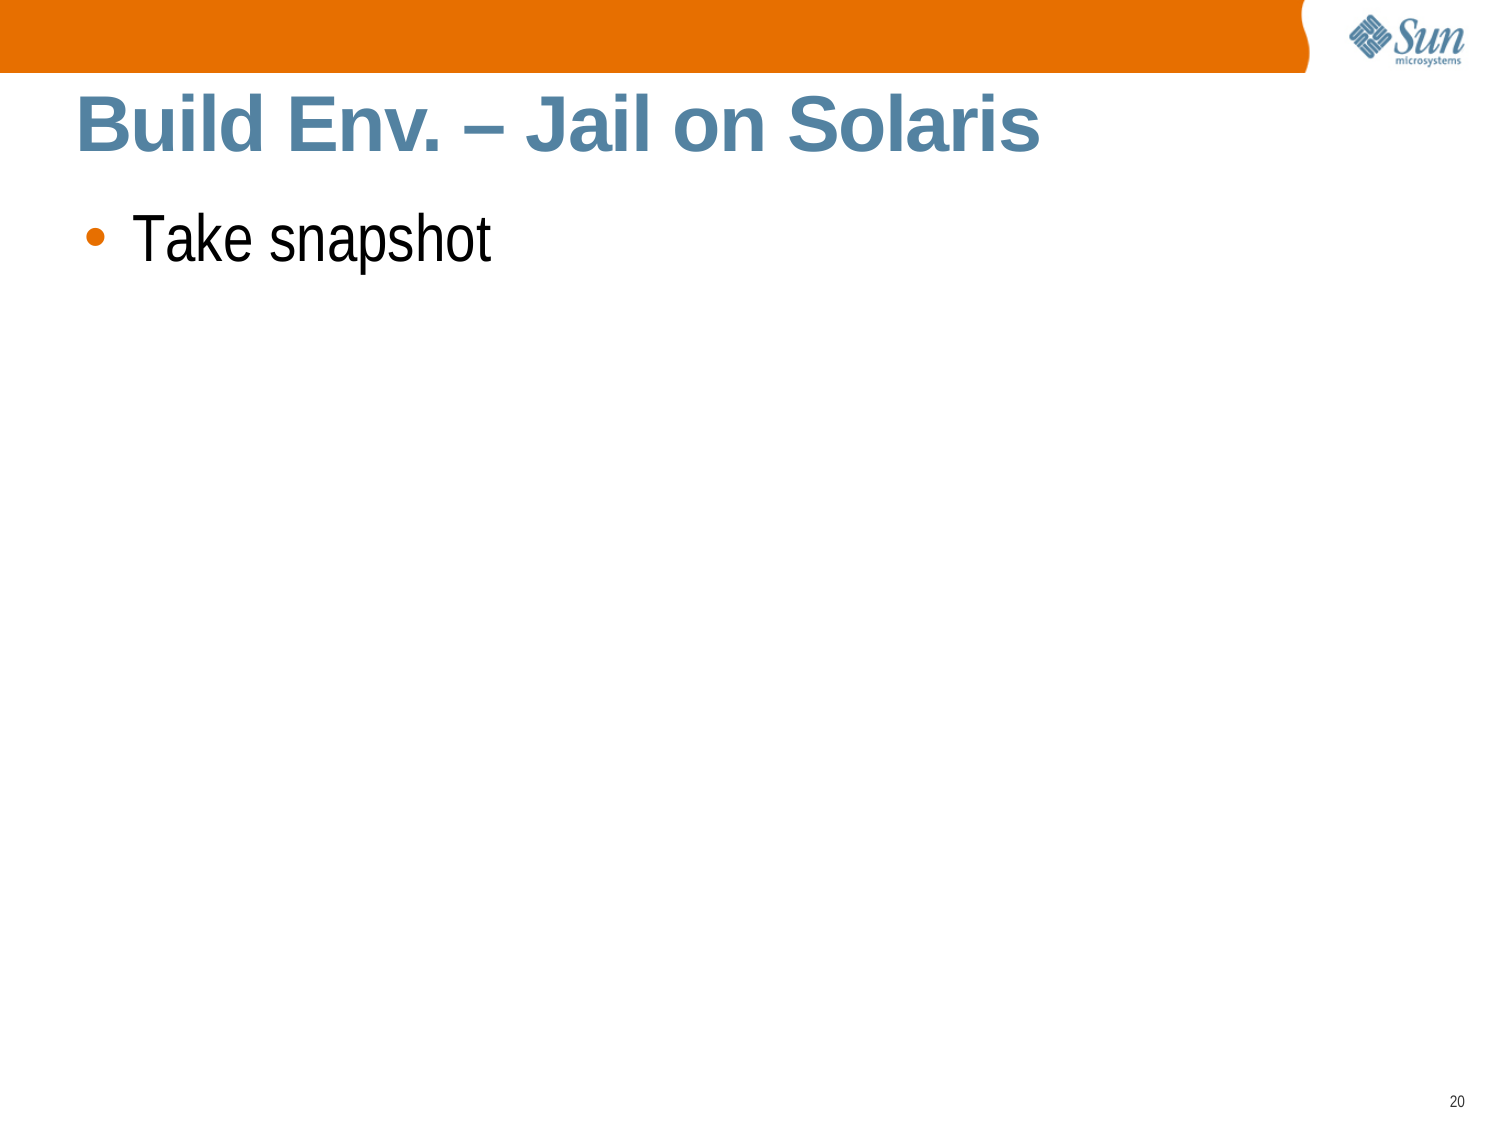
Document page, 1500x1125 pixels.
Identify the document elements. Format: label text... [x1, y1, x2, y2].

list Take snapshot [64, 209, 967, 328]
picture [0, 0, 1500, 73]
title Build Env. – Jail on Solaris [75, 87, 1486, 192]
